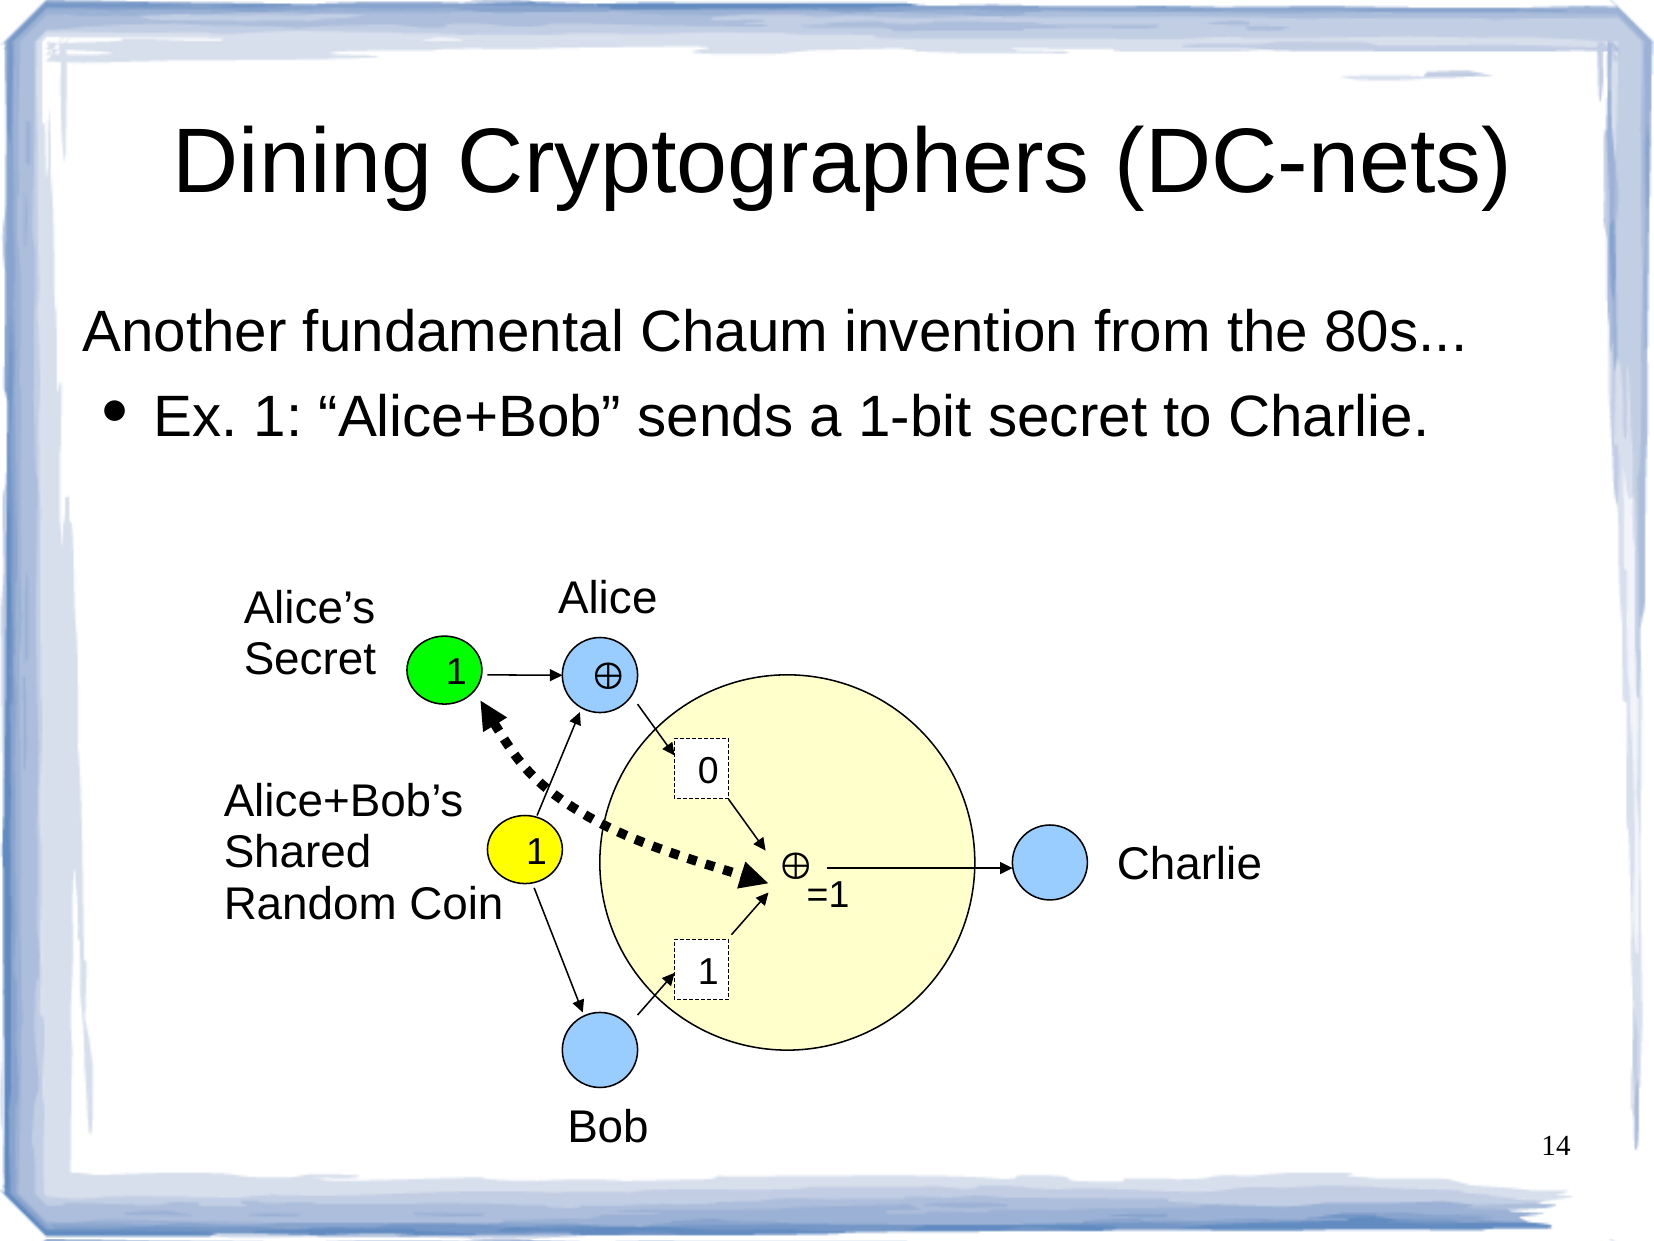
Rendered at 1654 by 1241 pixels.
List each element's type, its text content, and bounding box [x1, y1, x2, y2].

text_box 0 [674, 738, 729, 799]
text_box  [796, 855, 805, 862]
text_box [656, 674, 975, 867]
text_box  [562, 636, 638, 713]
text_box 1 [406, 636, 482, 705]
text_box 1 [519, 815, 563, 884]
title Dining Cryptographers (DC-nets) [82, 56, 1572, 249]
text_box Charlie [1087, 829, 1313, 900]
text_box  [785, 855, 794, 862]
text_box [1012, 825, 1087, 900]
text_box  [750, 825, 826, 903]
text_box [599, 730, 975, 1051]
list Another fundamental Chaum invention from the 80s... Ex. 1: “Alice+Bob” sends a 1-bit secret to Charlie. [82, 289, 1572, 468]
text_box Alice’s Secret [214, 572, 408, 700]
text_box [562, 1012, 638, 1088]
text_box Alice+Bob’s Shared Random Coin [194, 766, 519, 893]
text_box 1 [674, 939, 729, 1000]
text_box =1 [778, 862, 871, 923]
text_box Alice [487, 562, 713, 633]
text_box Bob [487, 1091, 713, 1163]
picture [0, 0, 1654, 1241]
